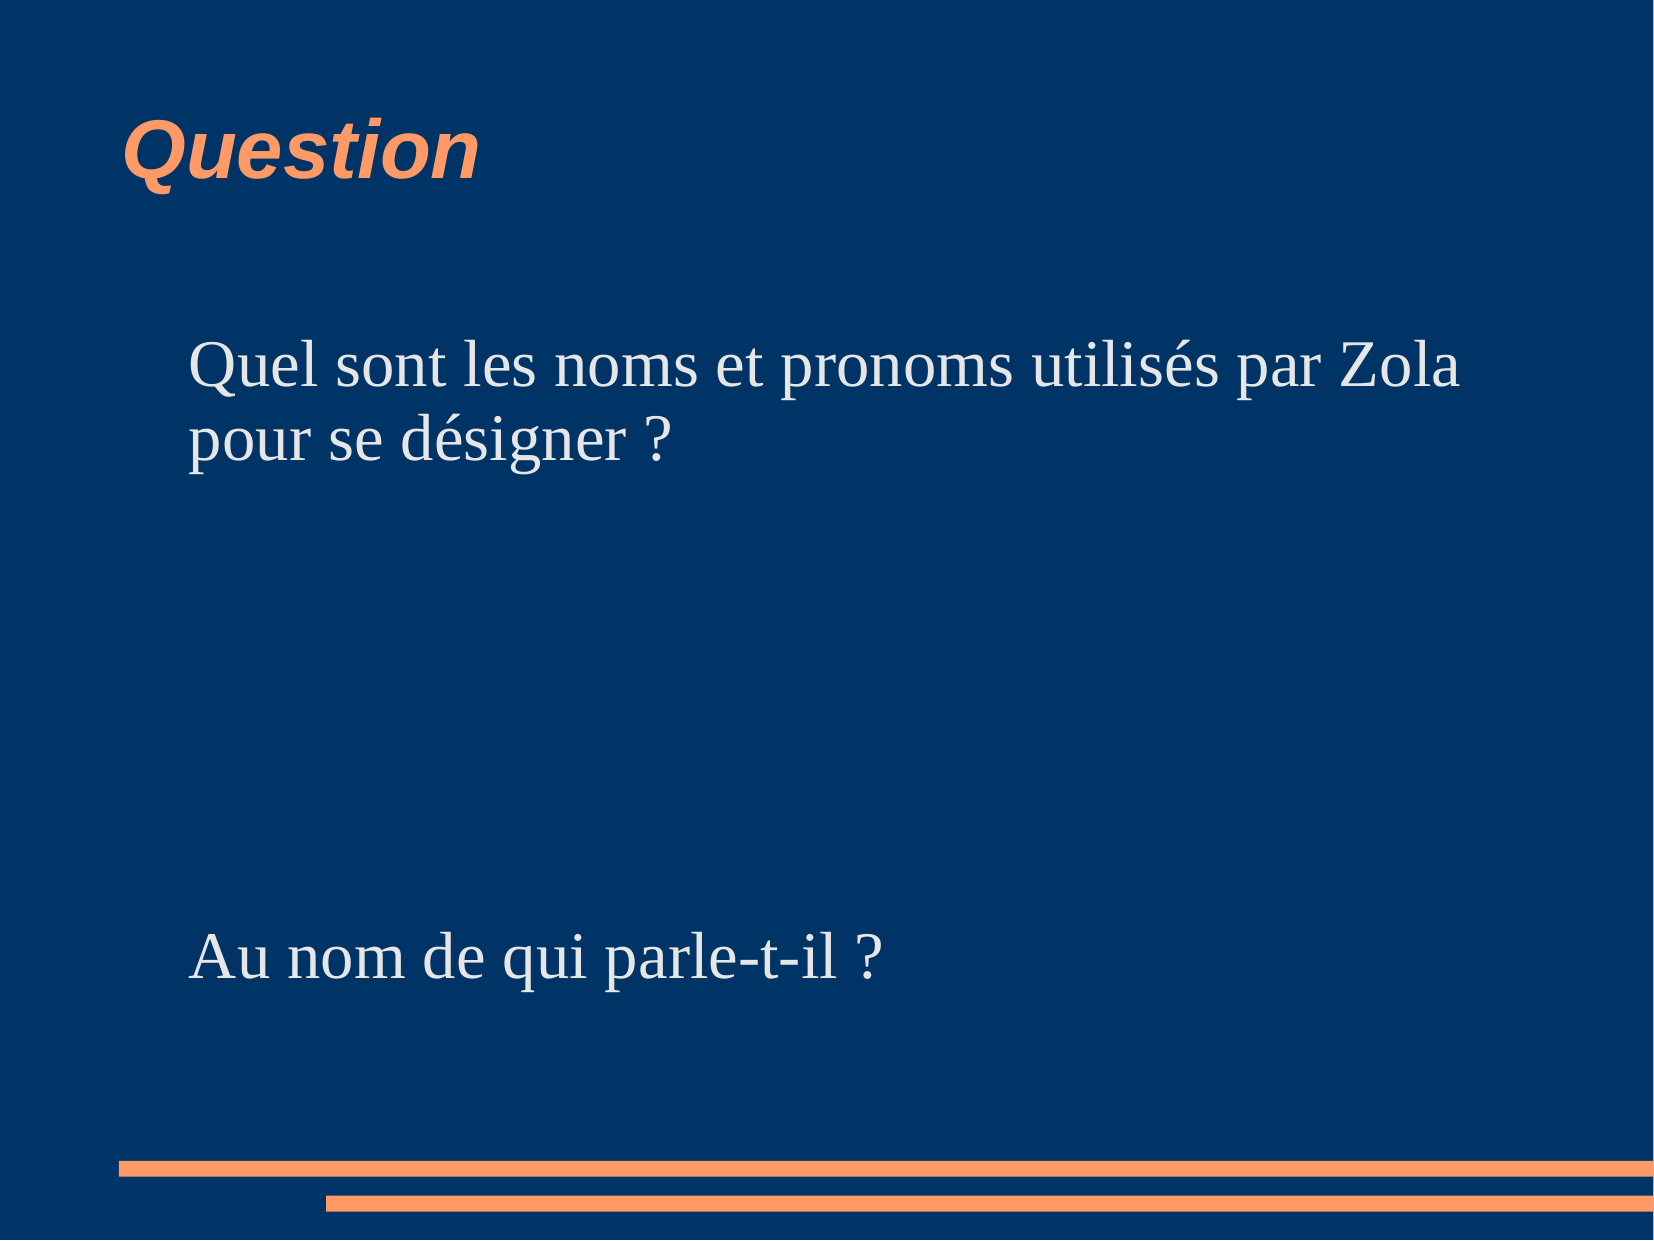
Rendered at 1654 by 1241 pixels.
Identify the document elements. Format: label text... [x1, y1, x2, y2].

title Question [121, 53, 1534, 246]
list Quel sont les noms et pronoms utilisés par Zola pour se désigner ? Au nom de qui parle-t-il ? [118, 326, 1558, 1123]
